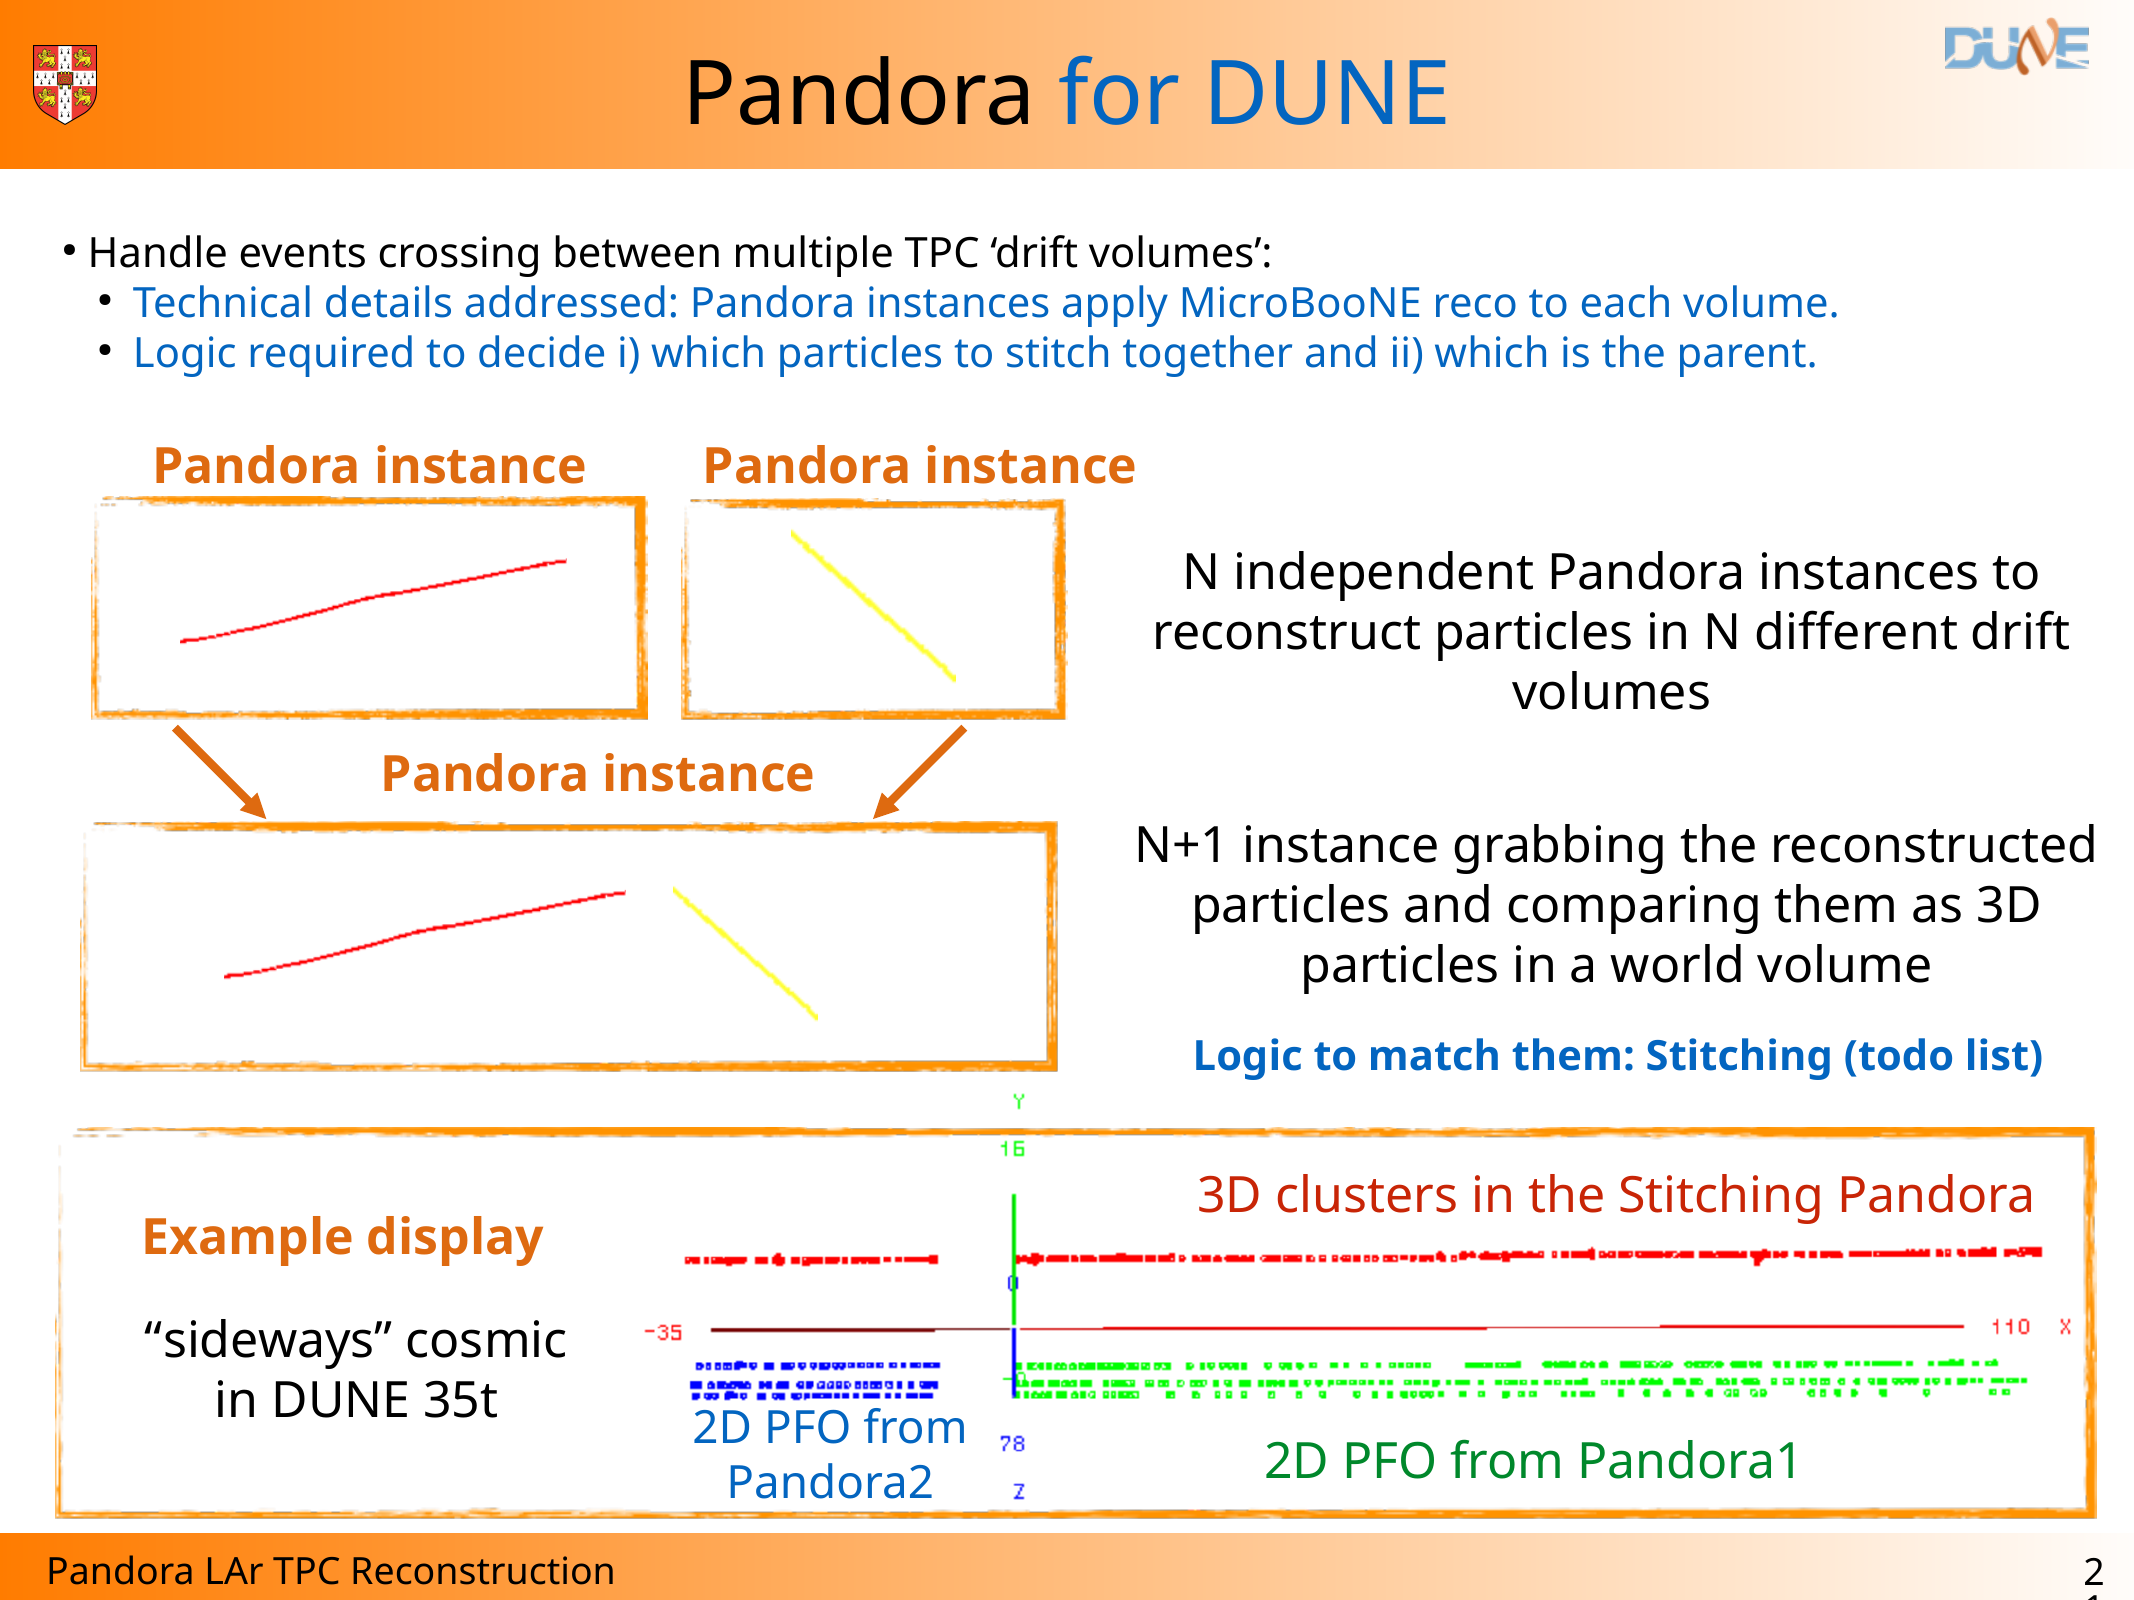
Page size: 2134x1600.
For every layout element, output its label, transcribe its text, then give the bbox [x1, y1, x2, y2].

picture [80, 821, 1060, 1074]
text_box N+1 instance grabbing the reconstructed particles and comparing them as 3D particles in a world volume [1116, 800, 2117, 1004]
text_box Pandora for DUNE [208, 27, 1925, 150]
text_box Pandora instance [663, 424, 1177, 503]
text_box Pandora instance [341, 733, 855, 811]
picture [55, 1082, 2120, 1521]
text_box Pandora instance [112, 424, 627, 503]
picture [91, 496, 648, 722]
text_box 2D PFO from Pandora2 [594, 1389, 1067, 1516]
text_box <number> [2075, 1539, 2132, 1600]
text_box w [cm] [433, 1533, 438, 1600]
text_box 2D PFO from Pandora1 [1241, 1420, 1827, 1498]
text_box 3D clusters in the Stitching Pandora [1158, 1154, 2075, 1232]
picture [33, 45, 97, 125]
text_box Handle events crossing between multiple TPC ‘drift volumes’: Technical details addressed: Pandora instances apply MicroBooNE reco to each volume. Logic required to decide i) which particles to stitch together and ii) which is the parent. [53, 188, 1996, 414]
text_box Logic to match them: Stitching (todo list) [1015, 1020, 2134, 1087]
text_box Example display [86, 1196, 600, 1274]
text_box N independent Pandora instances to reconstruct particles in N different drift volumes [1122, 527, 2102, 731]
picture [1944, 17, 2090, 76]
text_box “sideways” cosmic in DUNE 35t [113, 1297, 600, 1439]
text_box <number> [942, 1533, 949, 1600]
picture [681, 503, 1068, 734]
text_box <number> [942, 0, 949, 27]
